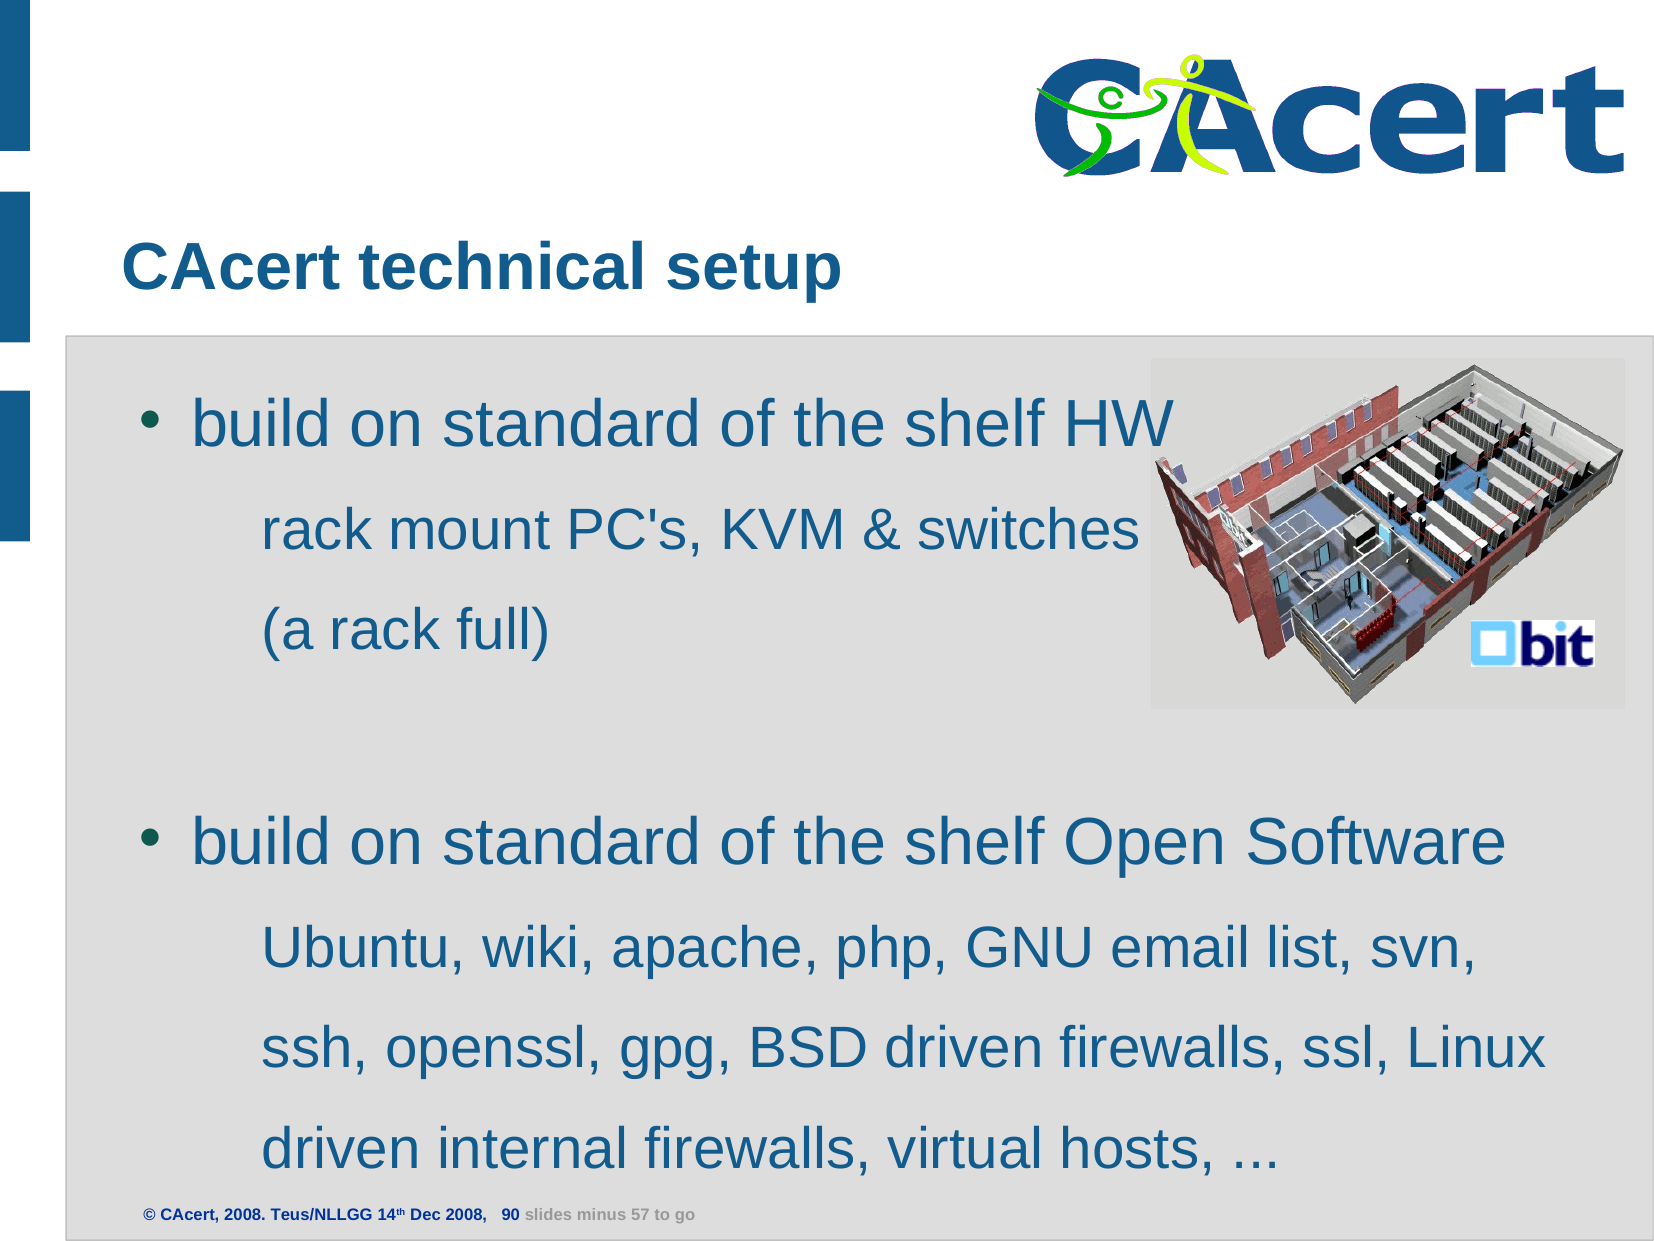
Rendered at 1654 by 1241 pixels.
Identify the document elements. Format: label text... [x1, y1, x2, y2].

picture [1471, 358, 1625, 709]
picture [1033, 53, 1625, 178]
list build on standard of the shelf HW rack mount PC's, KVM & switches (a rack full) build on standard of the shelf Open Software Ubuntu, wiki, apache, php, GNU email list, svn, ssh, openssl, gpg, BSD driven firewalls, ssl, Linux driven internal firewalls, virtual hosts, ... [121, 344, 1594, 1238]
title CAcert technical setup [121, 177, 1533, 315]
